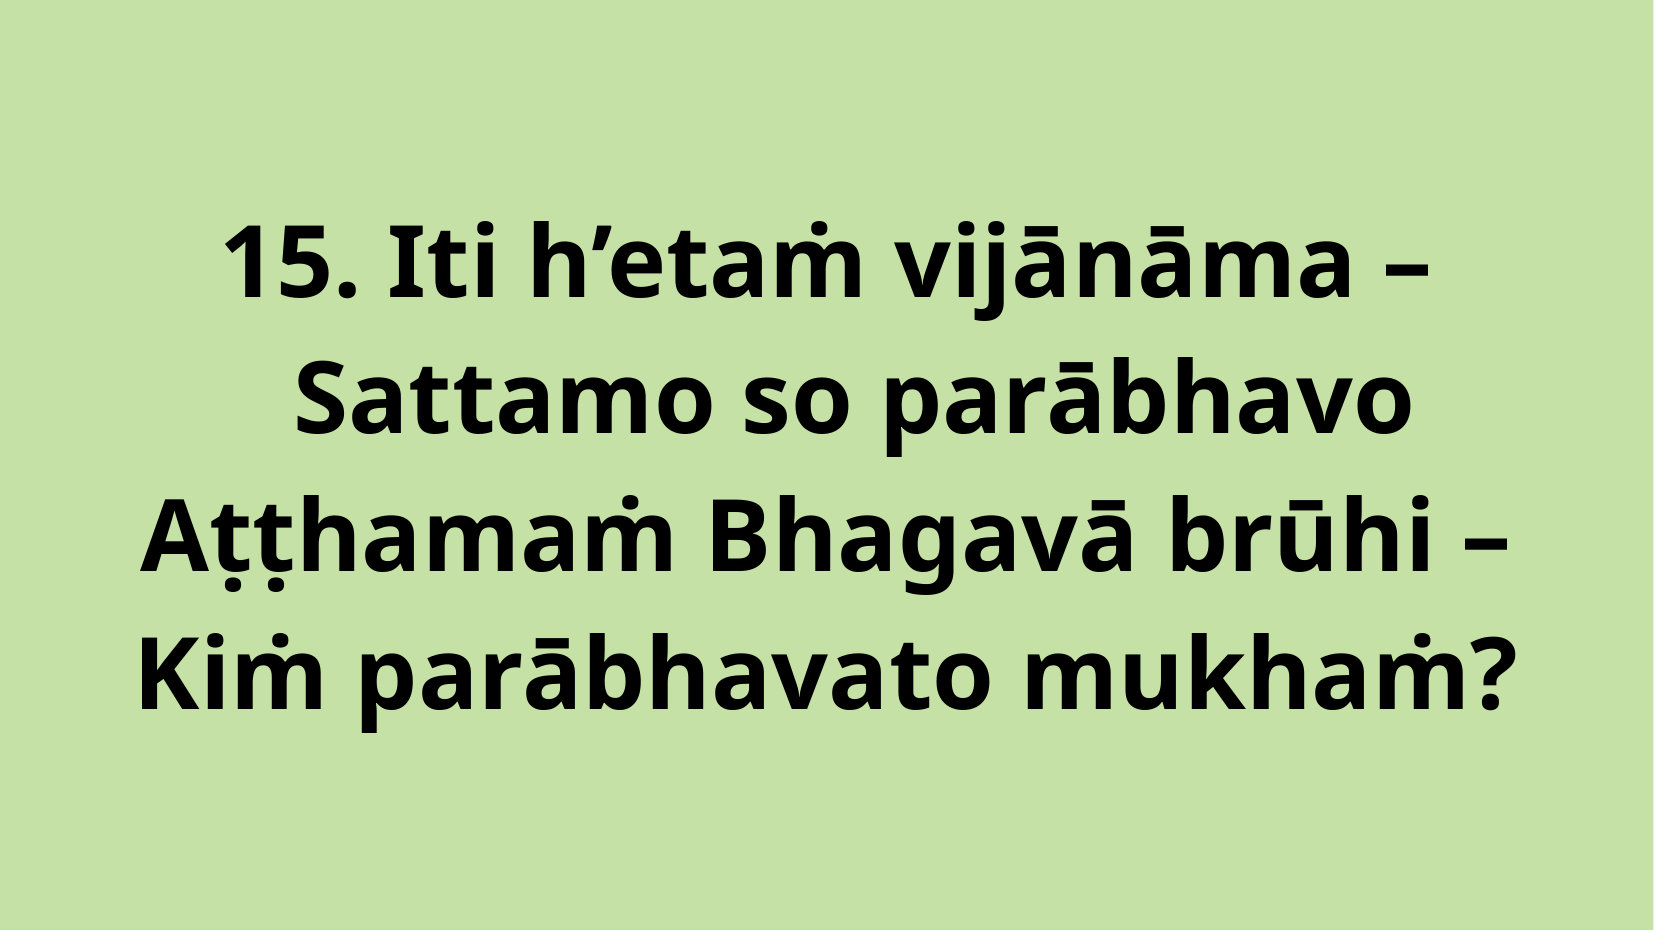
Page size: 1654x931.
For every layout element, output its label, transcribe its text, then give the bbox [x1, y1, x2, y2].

subtitle 15. Iti h’etaṁ vijānāma – Sattamo so parābhavo Aṭṭhamaṁ Bhagavā brūhi – Kiṁ parābhavato mukhaṁ? [82, 0, 1571, 931]
